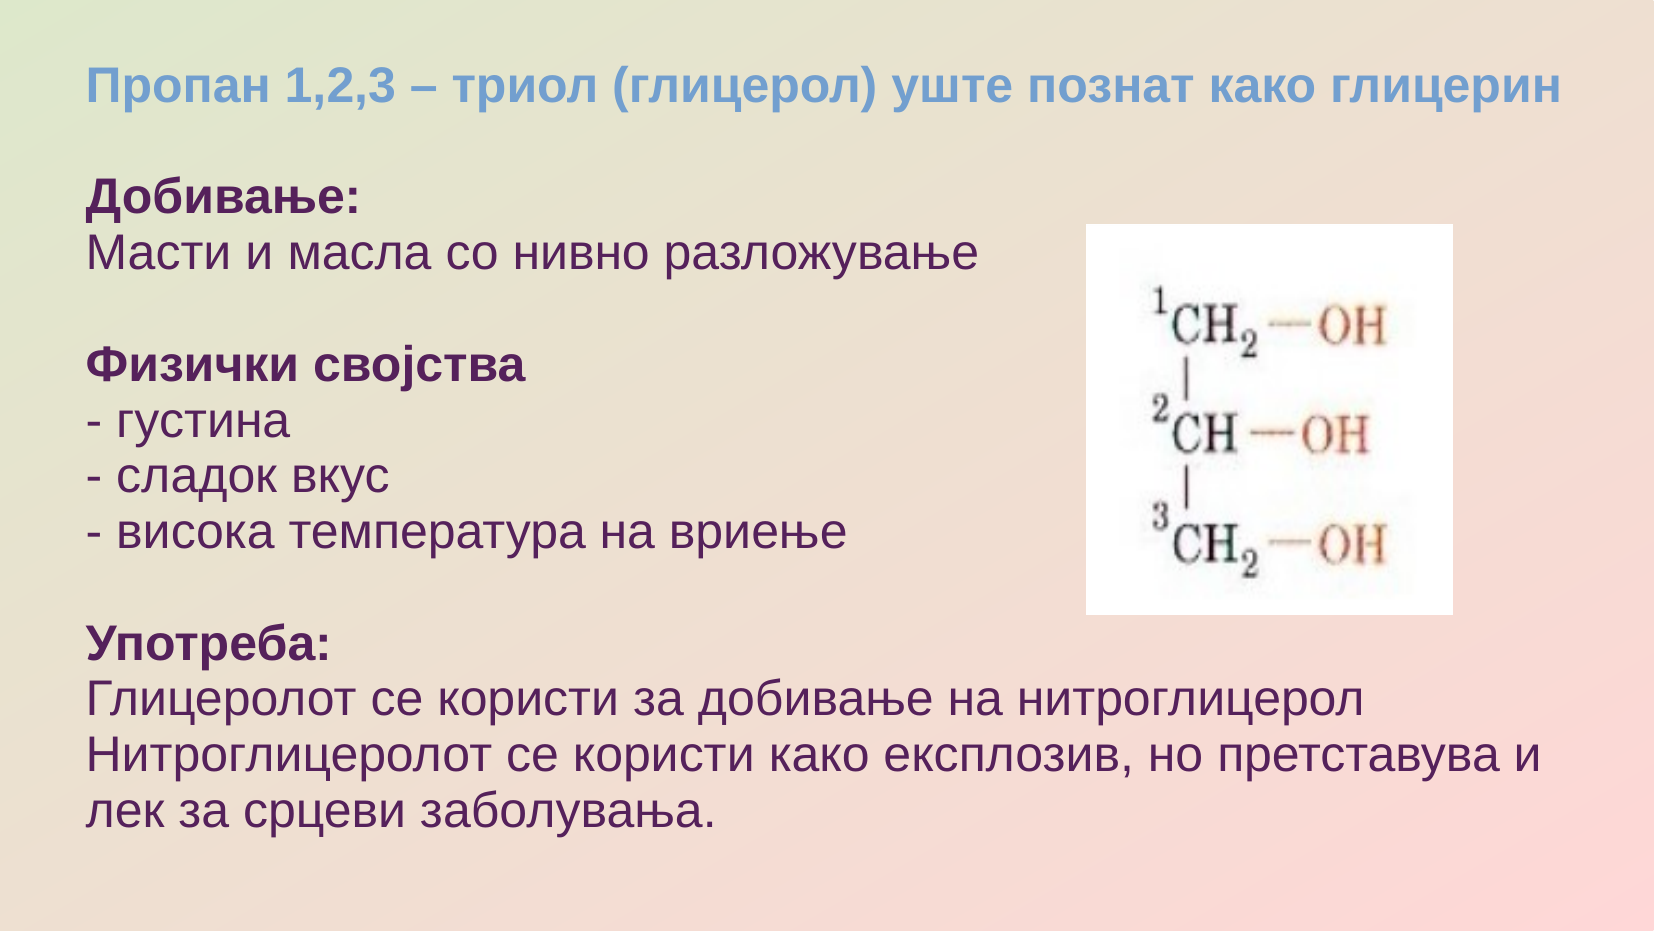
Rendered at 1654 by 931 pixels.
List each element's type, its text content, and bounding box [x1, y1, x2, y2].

picture [1086, 224, 1453, 615]
text_box Пропан 1,2,3 – триол (глицерол) уште познат како глицерин Добивање: Масти и масла со нивно разложување Физички својства - густина - сладок вкус - висока температура на вриење Употреба: Глицеролот се користи за добивање на нитроглицерол Нитроглицеролот се користи како експлозив, но претставува и лек за срцеви заболувања. [70, 49, 1595, 931]
